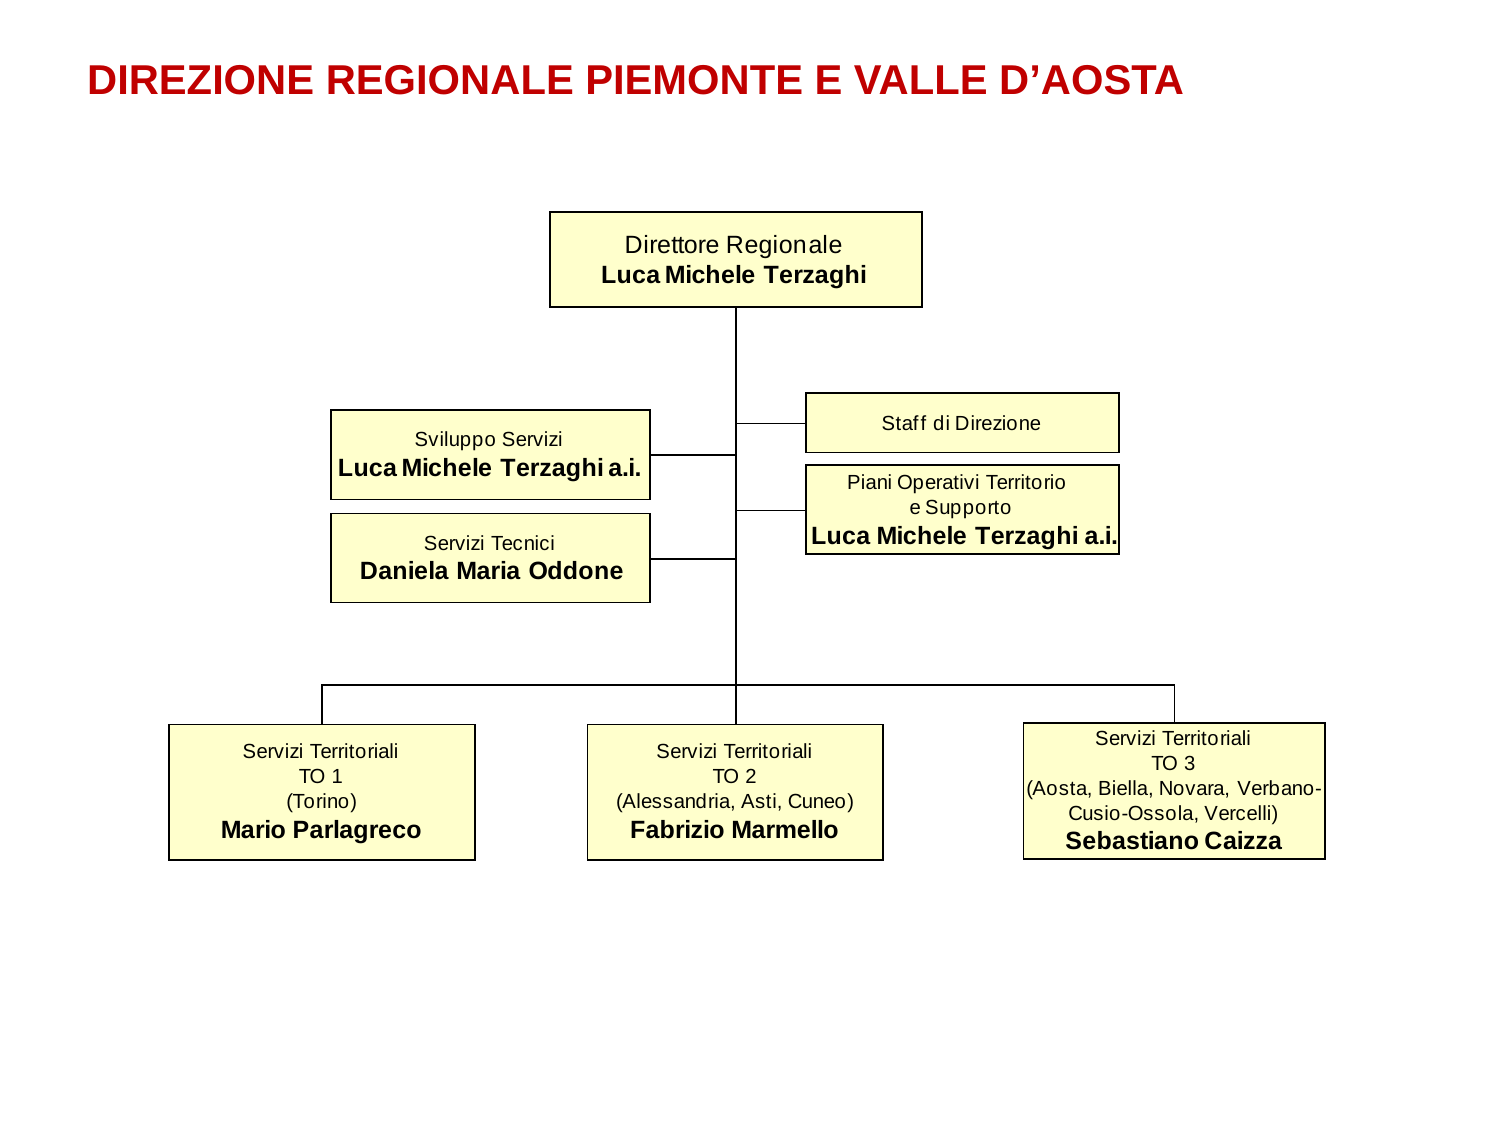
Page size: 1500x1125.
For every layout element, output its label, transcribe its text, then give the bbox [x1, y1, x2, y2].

picture [166, 209, 1334, 862]
title DIREZIONE REGIONALE PIEMONTE E VALLE D’AOSTA [72, 45, 1462, 128]
